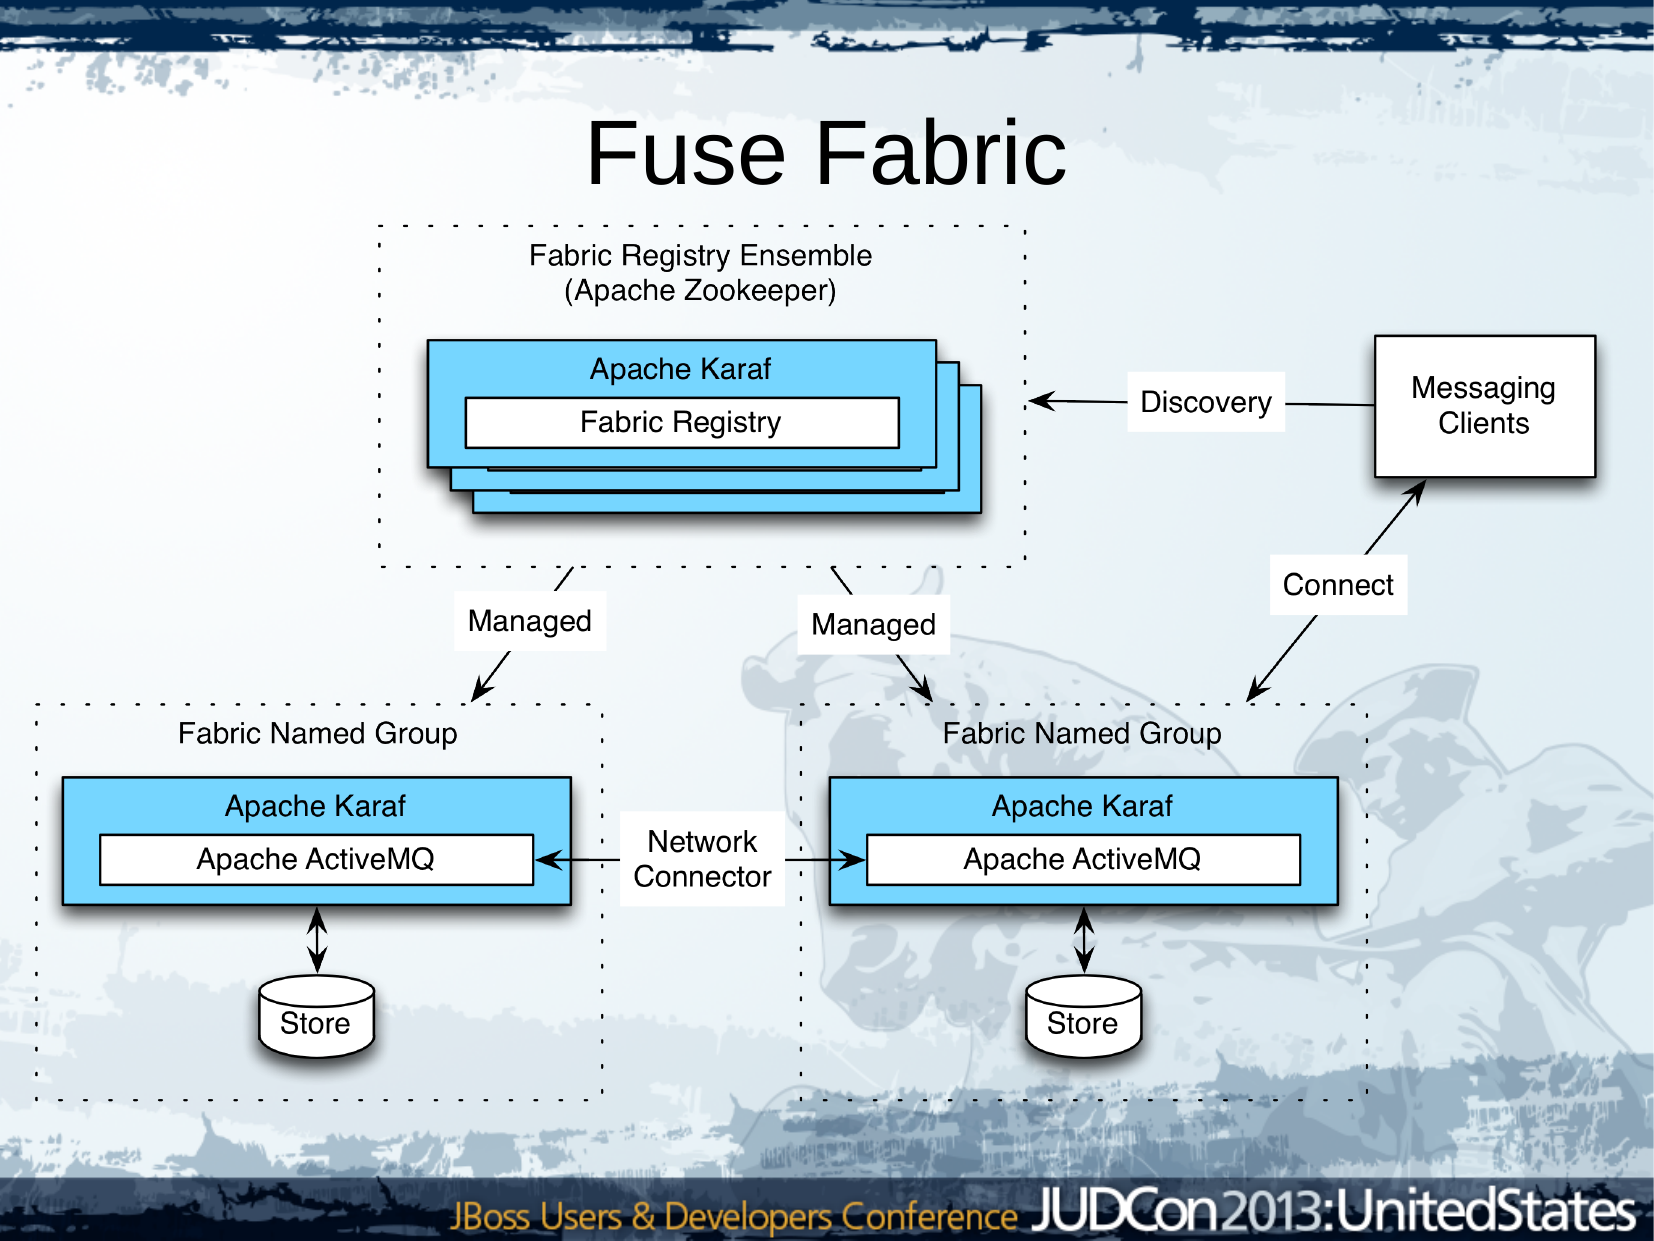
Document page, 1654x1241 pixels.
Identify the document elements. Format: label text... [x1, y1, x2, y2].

picture [0, 0, 1654, 1241]
title Fuse Fabric [82, 49, 1571, 220]
